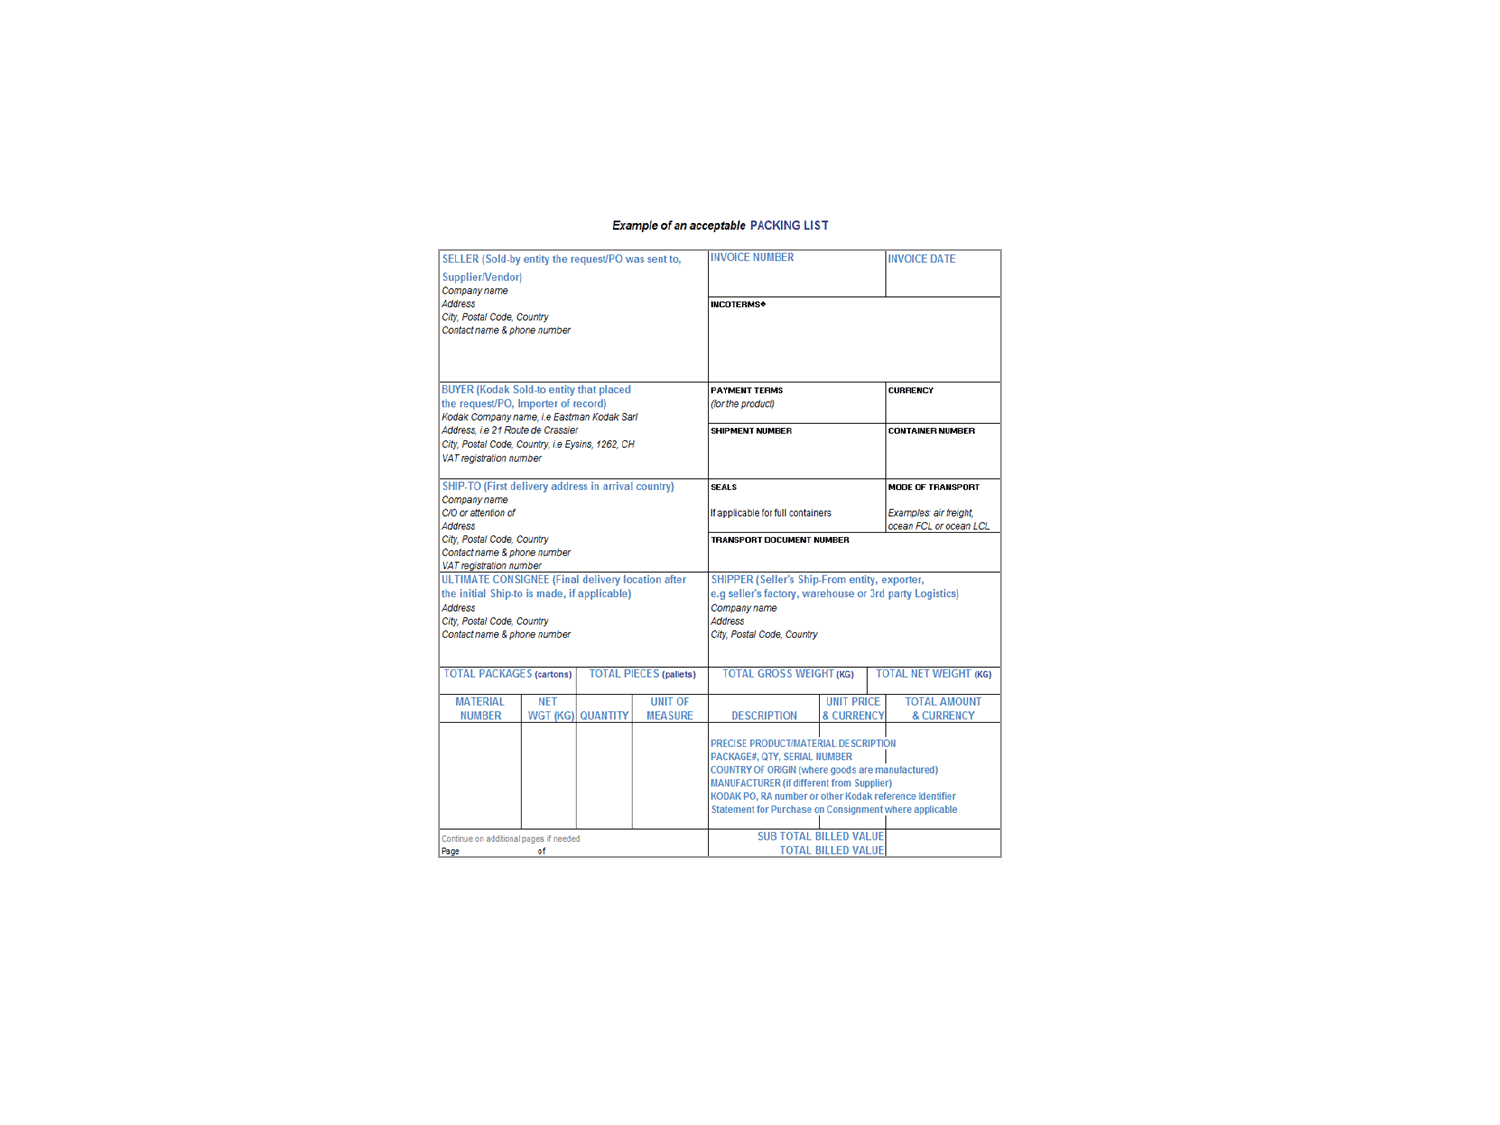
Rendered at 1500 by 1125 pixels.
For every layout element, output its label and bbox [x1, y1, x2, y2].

picture [437, 212, 1004, 863]
